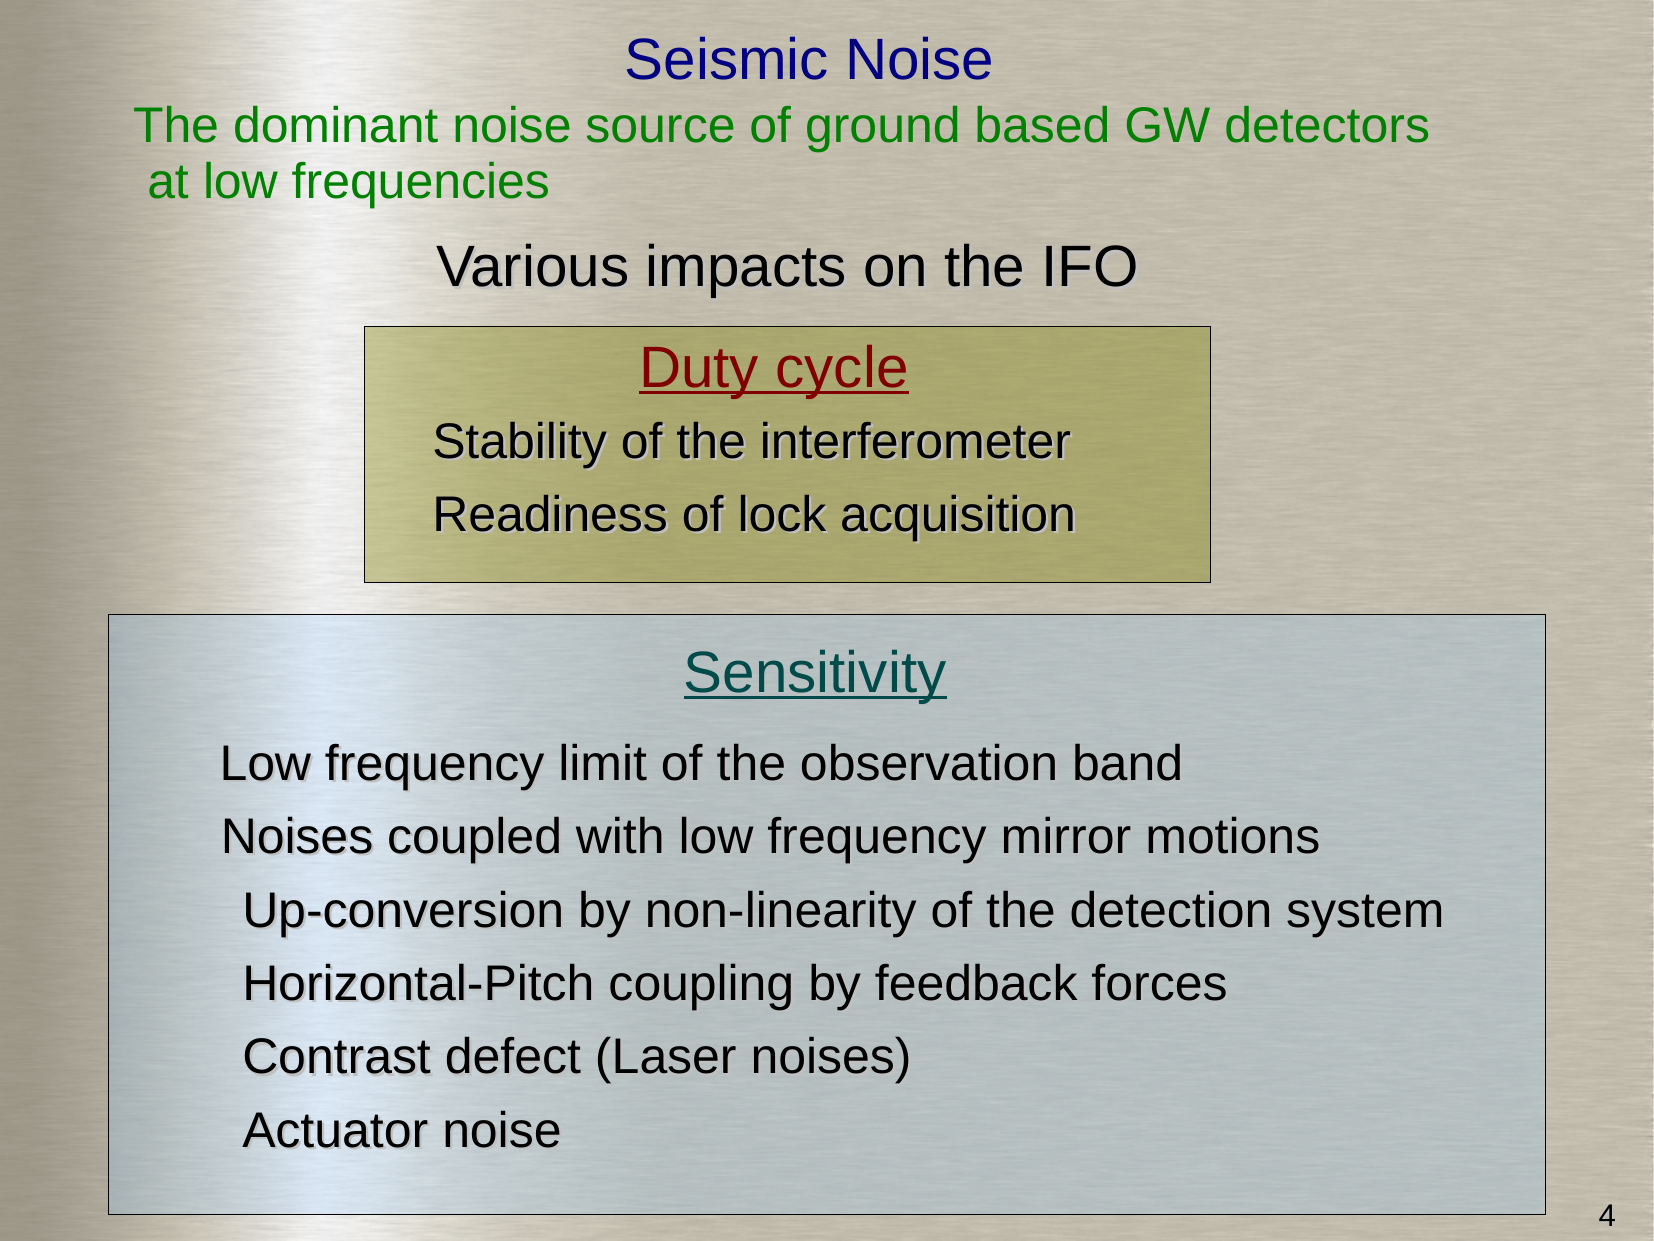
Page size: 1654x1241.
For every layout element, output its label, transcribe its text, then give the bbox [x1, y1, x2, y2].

text_box The dominant noise source of ground based GW detectors at low frequencies [118, 90, 1447, 217]
text_box [108, 614, 1546, 1215]
text_box Sensitivity [669, 632, 962, 713]
text_box Stability of the interferometer Readiness of lock acquisition [403, 405, 1121, 550]
picture [0, 0, 1654, 1241]
text_box Seismic Noise [610, 19, 1011, 90]
text_box Duty cycle [624, 327, 924, 408]
text_box [364, 326, 1211, 583]
text_box Low frequency limit of the observation band Noises coupled with low frequency mirror motions Up-conversion by non-linearity of the detection system Horizontal-Pitch coupling by feedback forces Contrast defect (Laser noises) Actuator noise [192, 727, 1497, 1166]
text_box Various impacts on the IFO [421, 226, 1155, 307]
